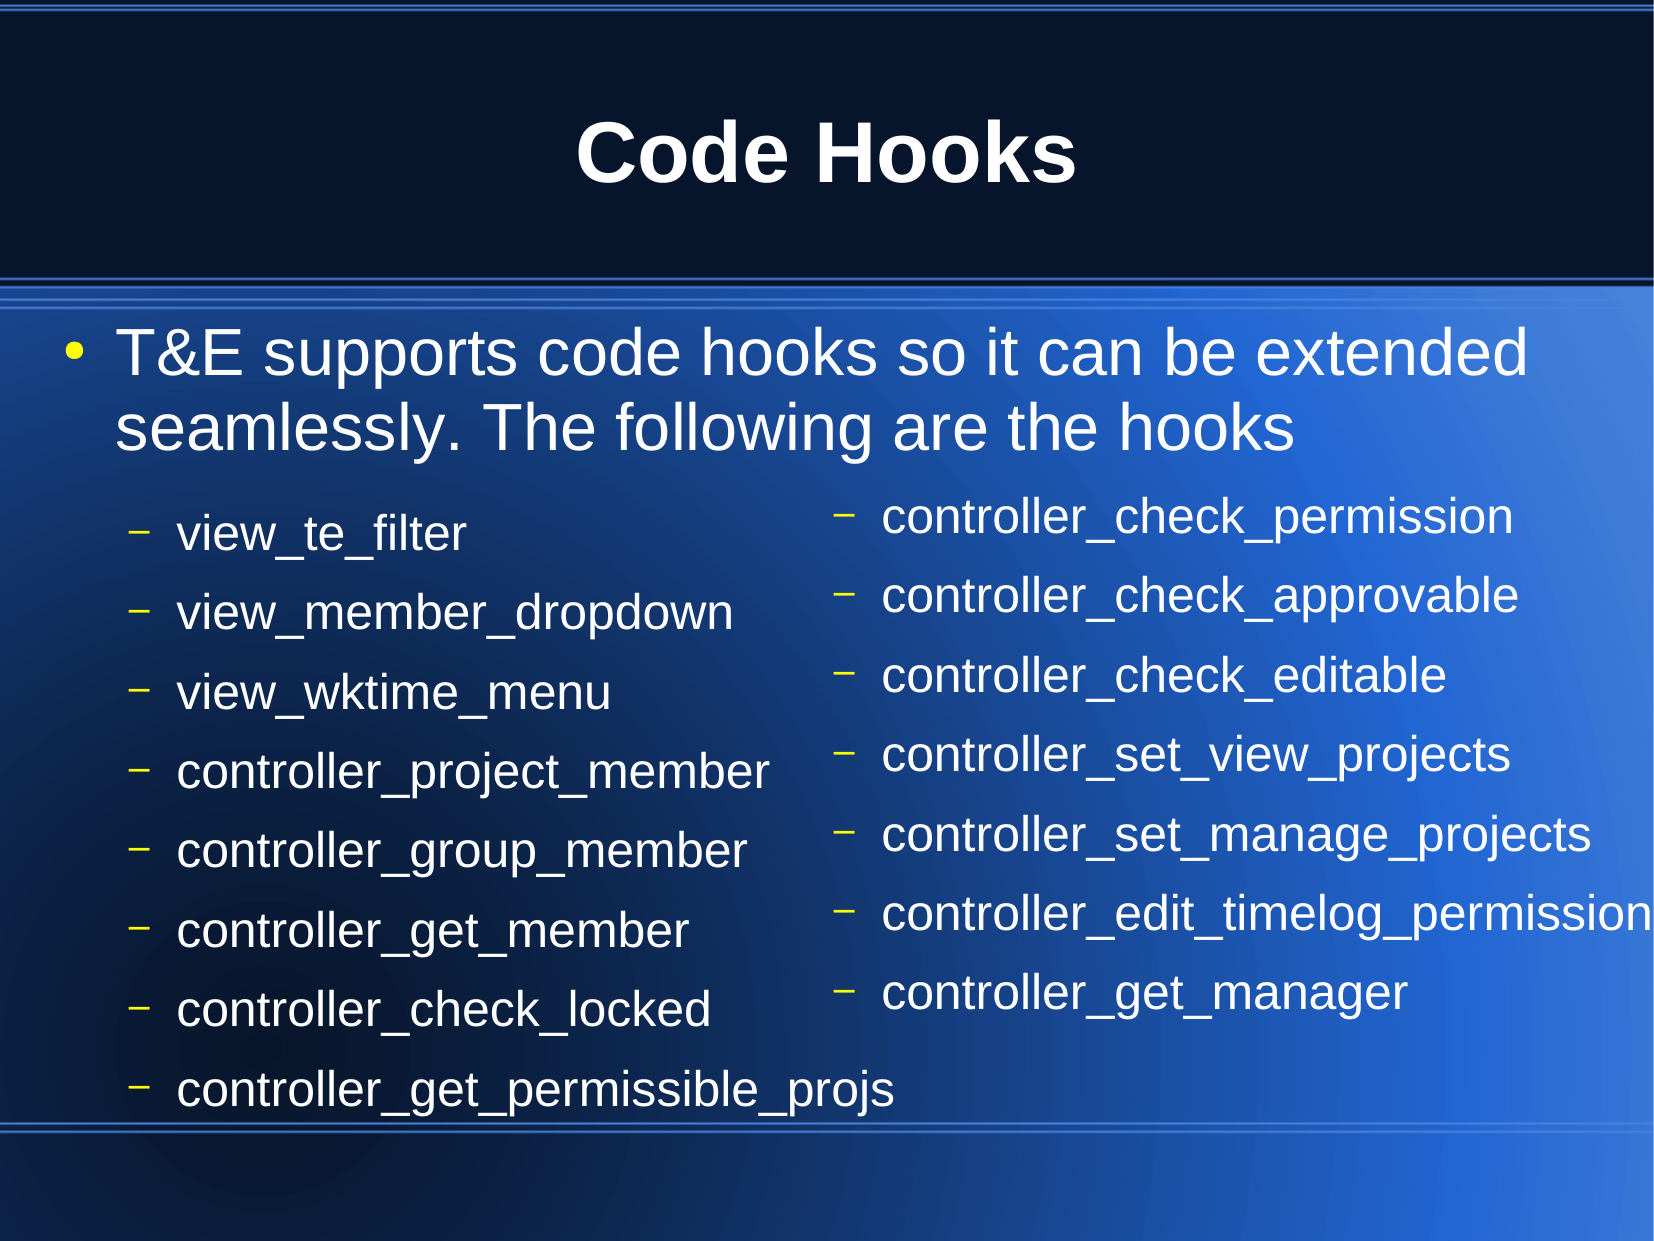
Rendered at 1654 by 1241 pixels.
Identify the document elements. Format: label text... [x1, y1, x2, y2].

list view_te_filter view_member_dropdown view_wktime_menu controller_project_member controller_group_member controller_get_member controller_check_locked controller_get_permissible_projs [0, 420, 946, 1241]
picture [0, 0, 1654, 420]
list controller_check_permission controller_check_approvable controller_check_editable controller_set_view_projects controller_set_manage_projects controller_edit_timelog_permission controller_get_manager [645, 390, 1654, 1074]
list T&E supports code hooks so it can be extended seamlessly. The following are the hooks [45, 315, 1571, 420]
picture [946, 1074, 1654, 1241]
title Code Hooks [82, 56, 1571, 250]
